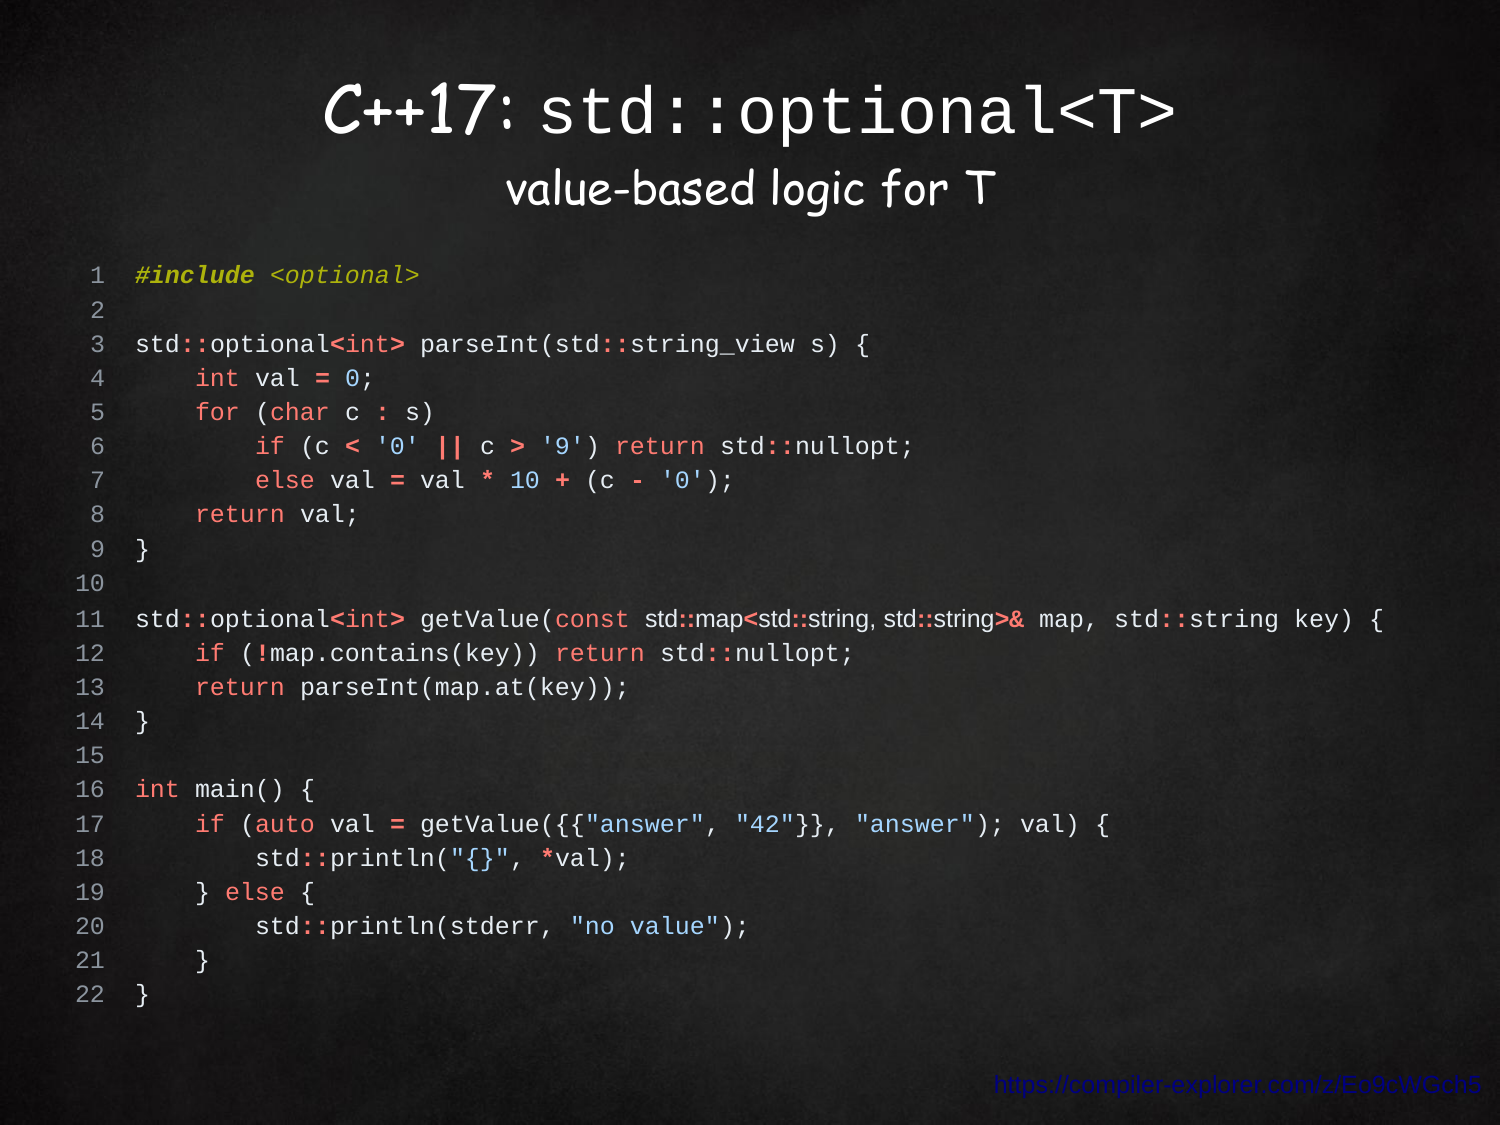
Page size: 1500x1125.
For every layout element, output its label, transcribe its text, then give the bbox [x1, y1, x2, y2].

picture [0, 0, 1500, 1125]
list 1 #include <optional> 2 3 std::optional<int> parseInt(std::string_view s) { 4 int val = 0; 5 for (char c : s) 6 if (c < '0' || c > '9') return std::nullopt; 7 else val = val * 10 + (c - '0'); 8 return val; 9 } 10 11 std::optional<int> getValue(const std::map<std::string, std::string>& map, std::string key) { 12 if (!map.contains(key)) return std::nullopt; 13 return parseInt(map.at(key)); 14 } 15 16 int main() { 17 if (auto val = getValue({{"answer", "42"}}, "answer"); val) { 18 std::println("{}", *val); 19 } else { 20 std::println(stderr, "no value"); 21 } 22 } [75, 263, 1425, 1040]
title C++17: std::optional<T> value-based logic for T [75, 44, 1425, 233]
text_box https://compiler-explorer.com/z/Eo9cWGch5 [978, 1062, 1500, 1120]
